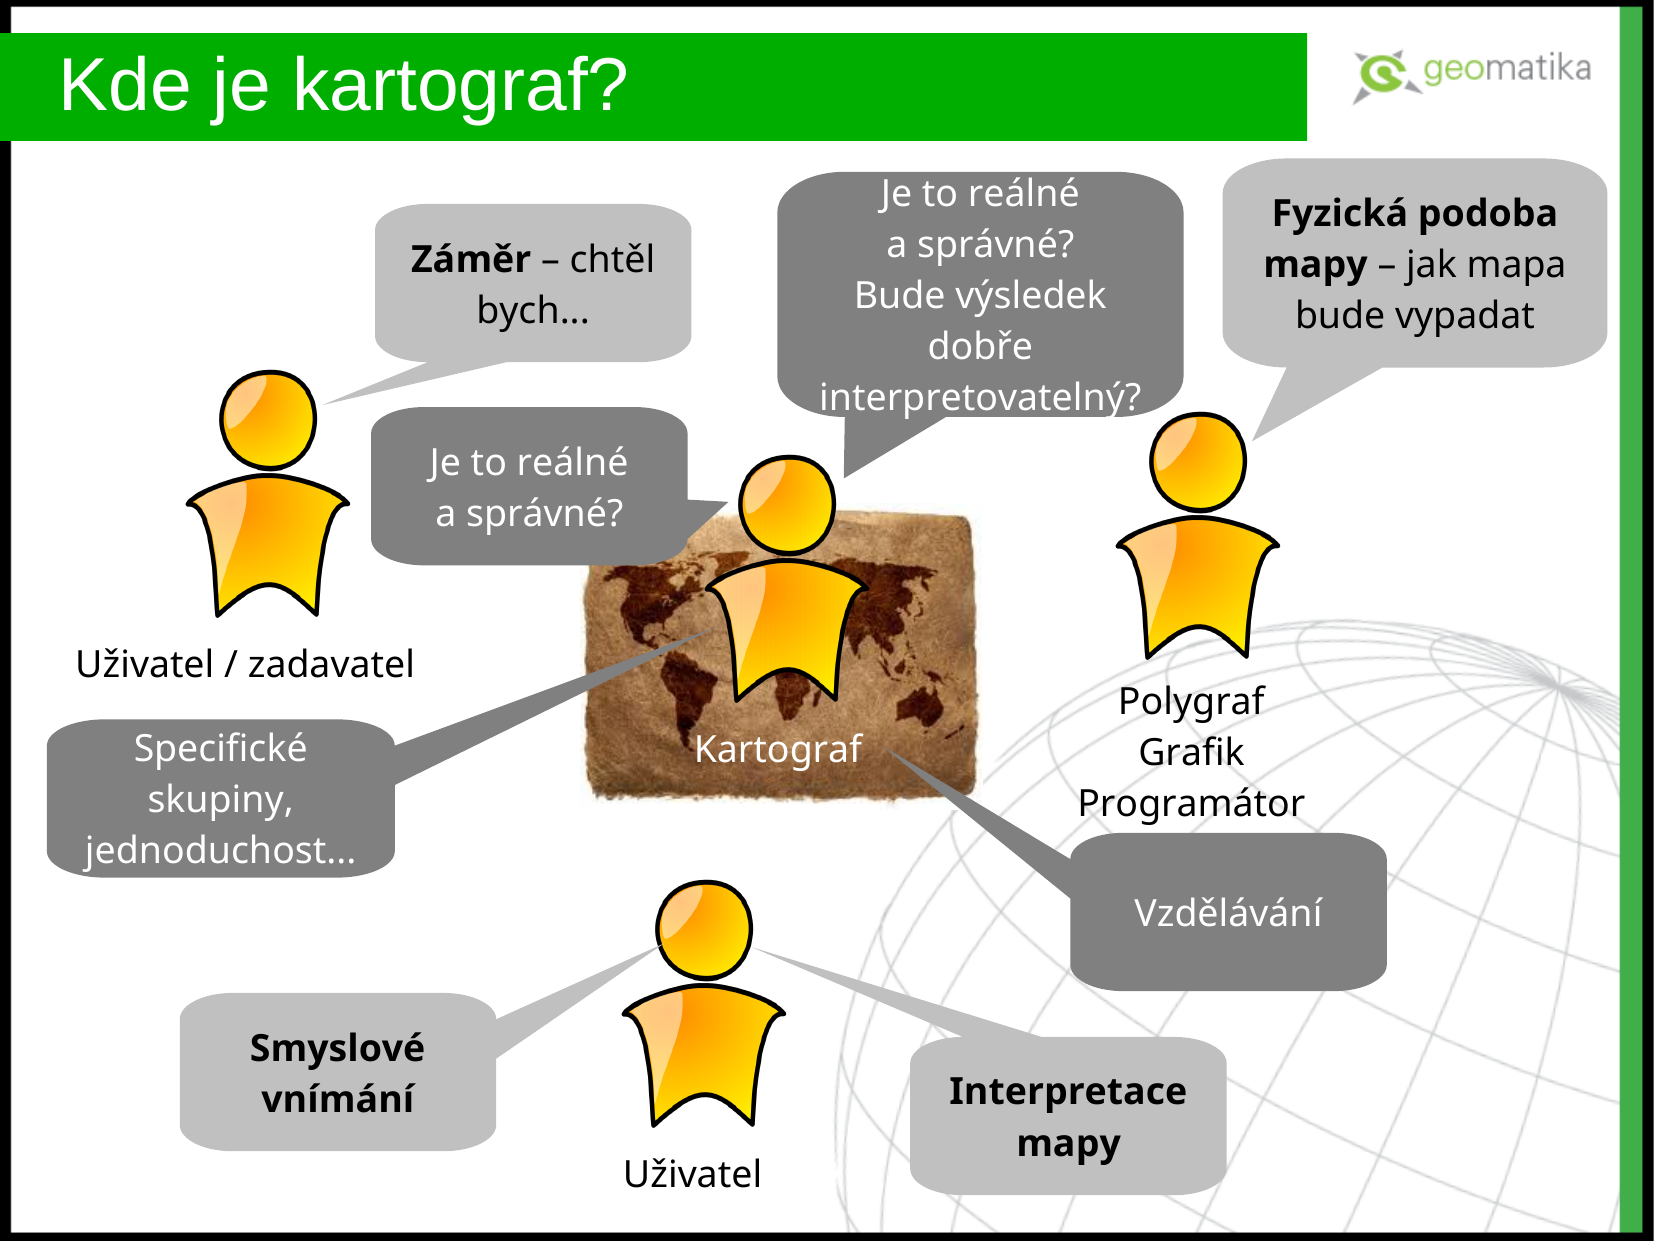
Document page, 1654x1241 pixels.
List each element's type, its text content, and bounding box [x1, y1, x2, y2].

text_box Vzdělávání [882, 746, 1387, 992]
text_box Je to reálné a správné? Bude výsledek dobře interpretovatelný? [777, 171, 1184, 479]
text_box Uživatel / zadavatel [75, 637, 449, 685]
title Kde je kartograf? [0, 0, 1571, 170]
text_box Fyzická podoba mapy – jak mapa bude vypadat [1222, 158, 1608, 442]
text_box Interpretace mapy [751, 947, 1227, 1196]
text_box Je to reálné a správné? [371, 407, 729, 566]
text_box Uživatel [622, 1147, 773, 1195]
picture [0, 0, 1654, 1241]
text_box Záměr – chtěl bych... [322, 203, 692, 406]
text_box Polygraf Grafik Programátor [1077, 674, 1313, 811]
text_box Kartograf [693, 722, 871, 770]
text_box Smyslové vnímání [179, 943, 665, 1152]
text_box Specifické skupiny, jednoduchost... [46, 626, 717, 878]
